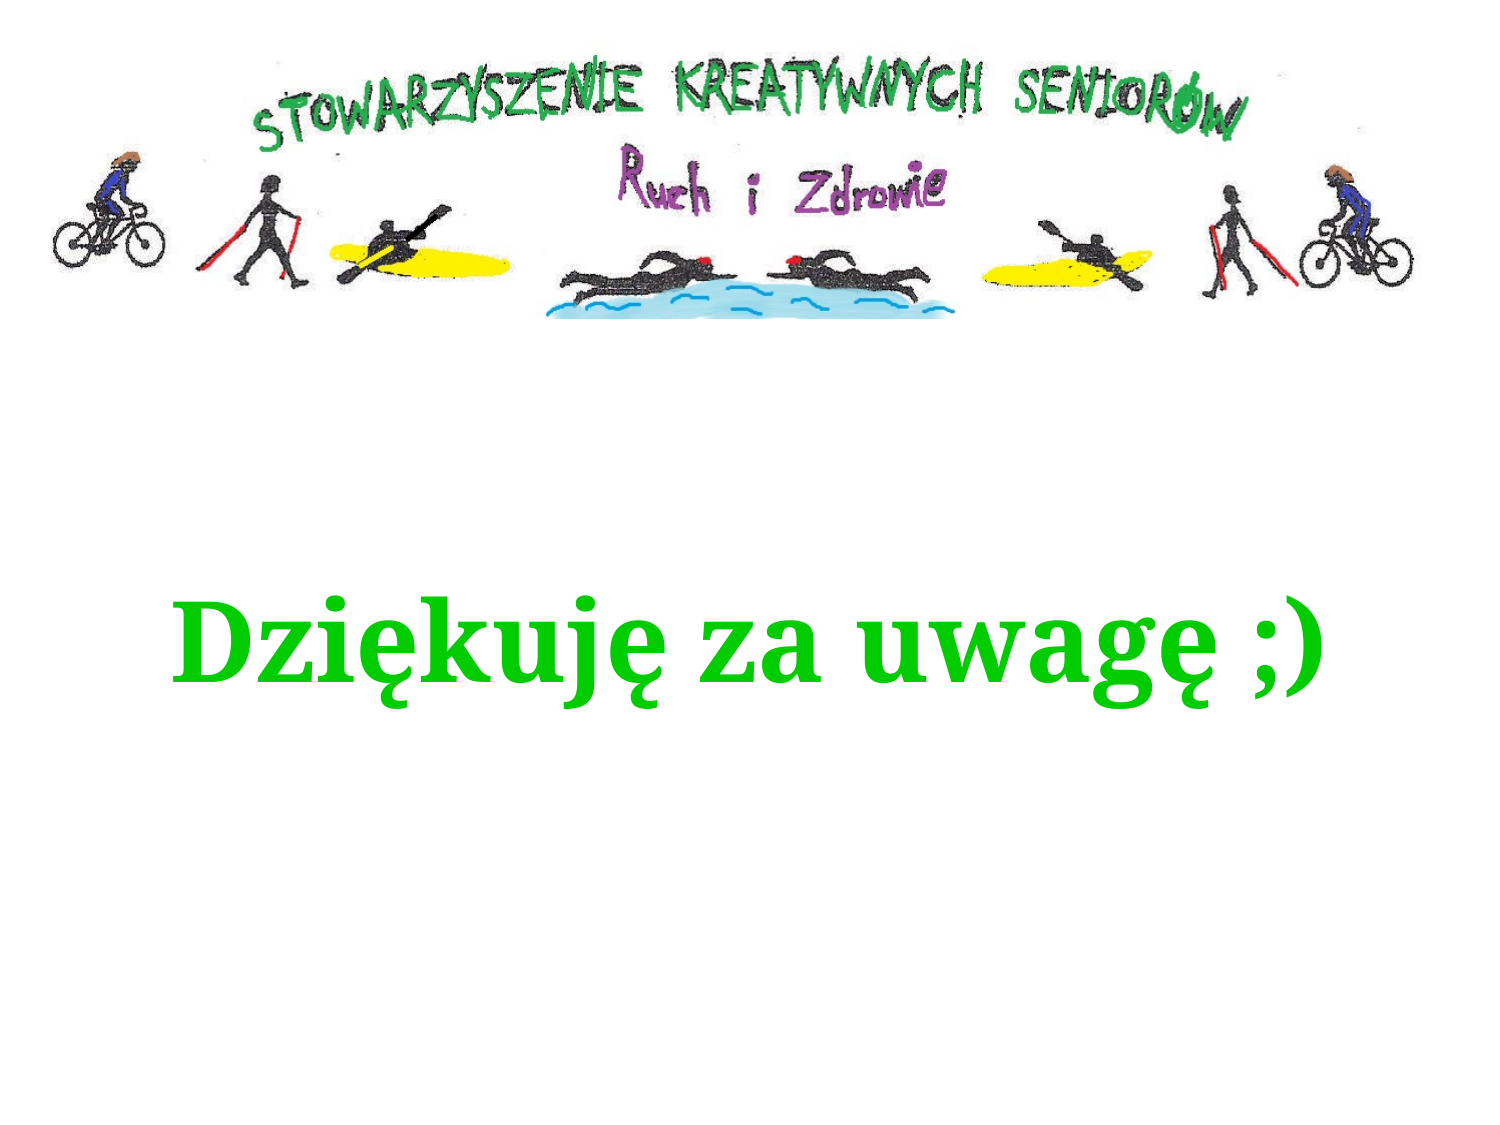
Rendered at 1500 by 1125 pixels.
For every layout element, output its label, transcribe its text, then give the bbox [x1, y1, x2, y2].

picture [34, 24, 1466, 319]
text_box Dziękuję za uwagę ;) [34, 562, 1466, 702]
